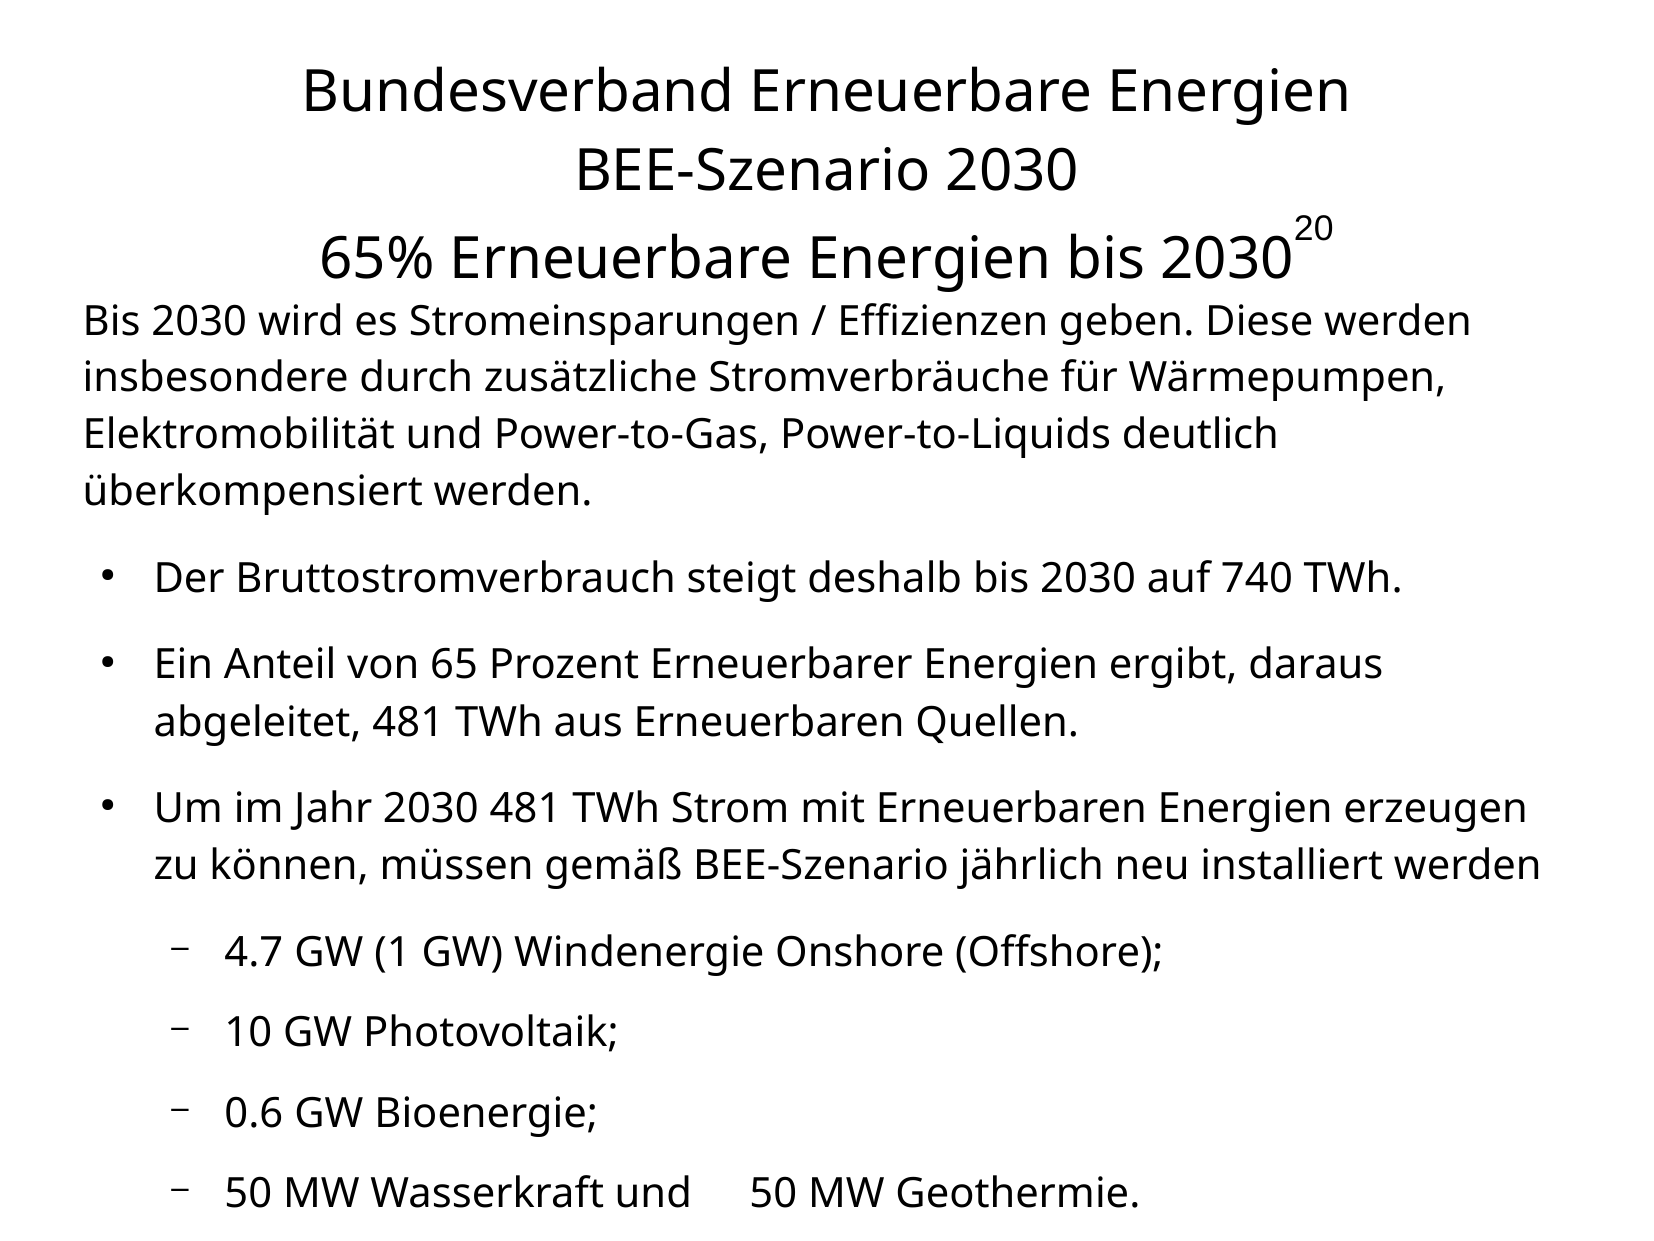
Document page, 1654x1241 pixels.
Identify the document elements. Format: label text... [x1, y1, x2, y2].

title Bundesverband Erneuerbare Energien BEE-Szenario 2030 65% Erneuerbare Energien bis 203020 [82, 49, 1571, 263]
list Bis 2030 wird es Stromeinsparungen / Effizienzen geben. Diese werden insbesondere durch zusätzliche Stromverbräuche für Wärmepumpen, Elektromobilität und Power-to-Gas, Power-to-Liquids deutlich überkompensiert werden. Der Bruttostromverbrauch steigt deshalb bis 2030 auf 740 TWh. Ein Anteil von 65 Prozent Erneuerbarer Energien ergibt, daraus abgeleitet, 481 TWh aus Erneuerbaren Quellen. Um im Jahr 2030 481 TWh Strom mit Erneuerbaren Energien erzeugen zu können, müssen gemäß BEE-Szenario jährlich neu installiert werden 4.7 GW (1 GW) Windenergie Onshore (Offshore); 10 GW Photovoltaik; 0.6 GW Bioenergie; 50 MW Wasserkraft und 50 MW Geothermie. Die politischen Rahmenbedingungen müssen entsprechend angepasst werden, damit diese Ausbaupfade beschritten werden können. [82, 290, 1571, 1201]
